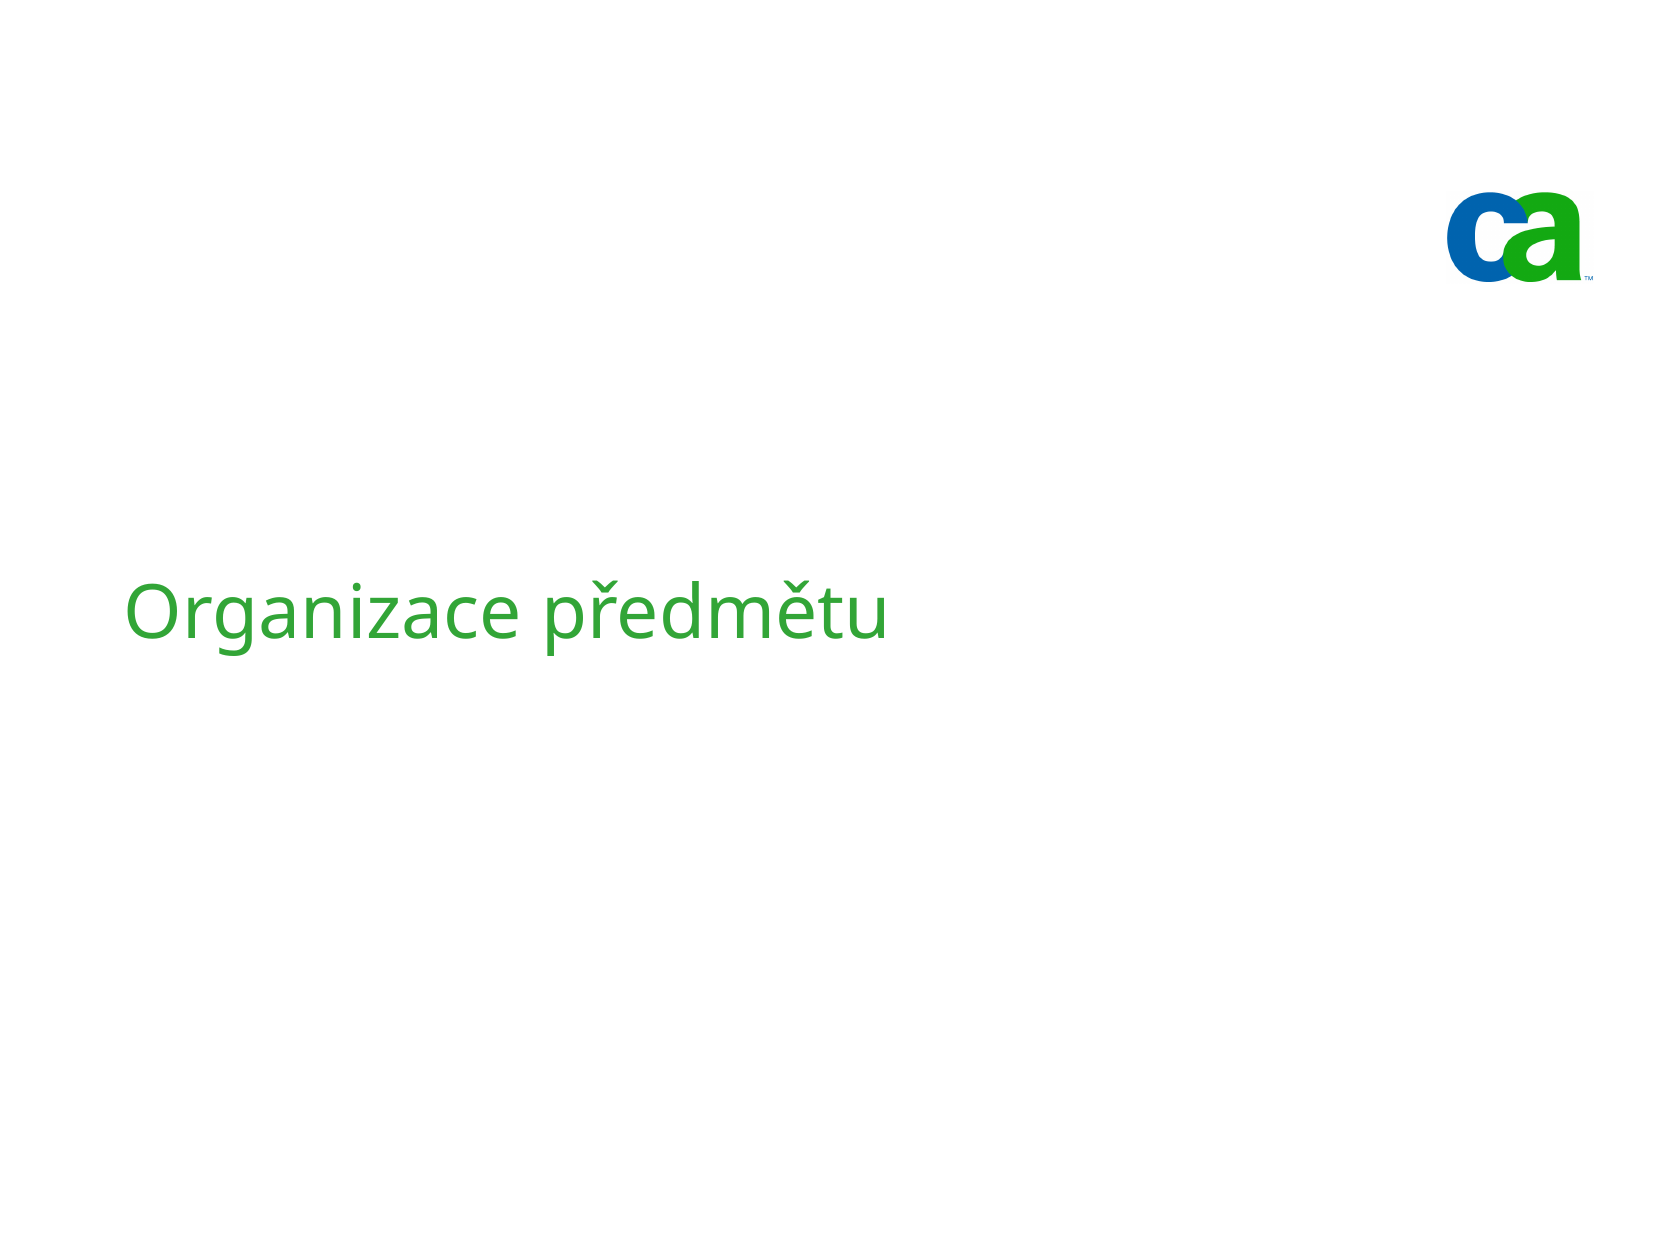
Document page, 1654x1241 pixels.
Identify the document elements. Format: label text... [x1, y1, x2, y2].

title Organizace předmětu [124, 483, 1530, 735]
picture [1446, 191, 1594, 284]
